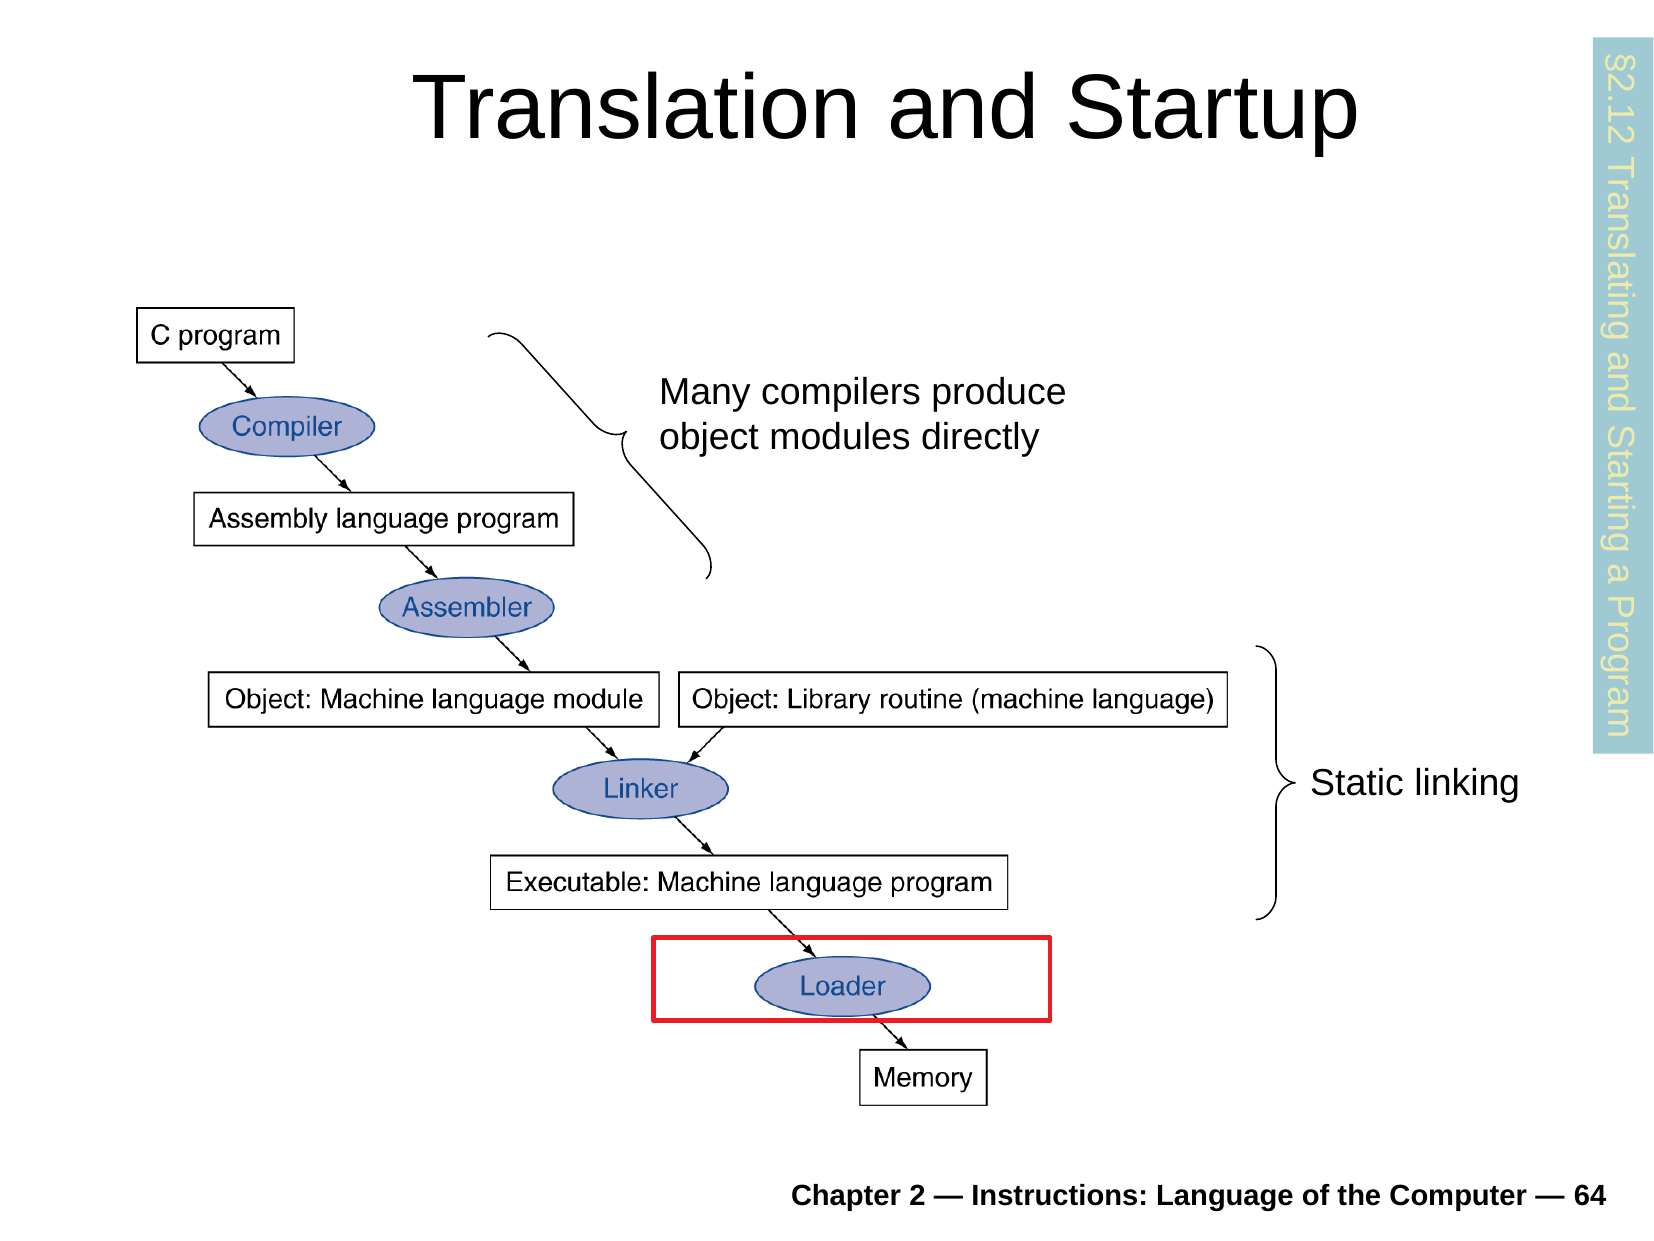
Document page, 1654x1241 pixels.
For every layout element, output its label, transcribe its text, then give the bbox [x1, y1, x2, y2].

text_box §2.12 Translating and Starting a Program [1592, 37, 1654, 754]
text_box Static linking [1295, 750, 1577, 811]
text_box Many compilers produce object modules directly [644, 359, 1140, 466]
picture [136, 307, 1228, 1106]
text_box Chapter 2 — Instructions: Language of the Computer — <number> [305, 1153, 1622, 1219]
title Translation and Startup [123, 26, 1618, 165]
